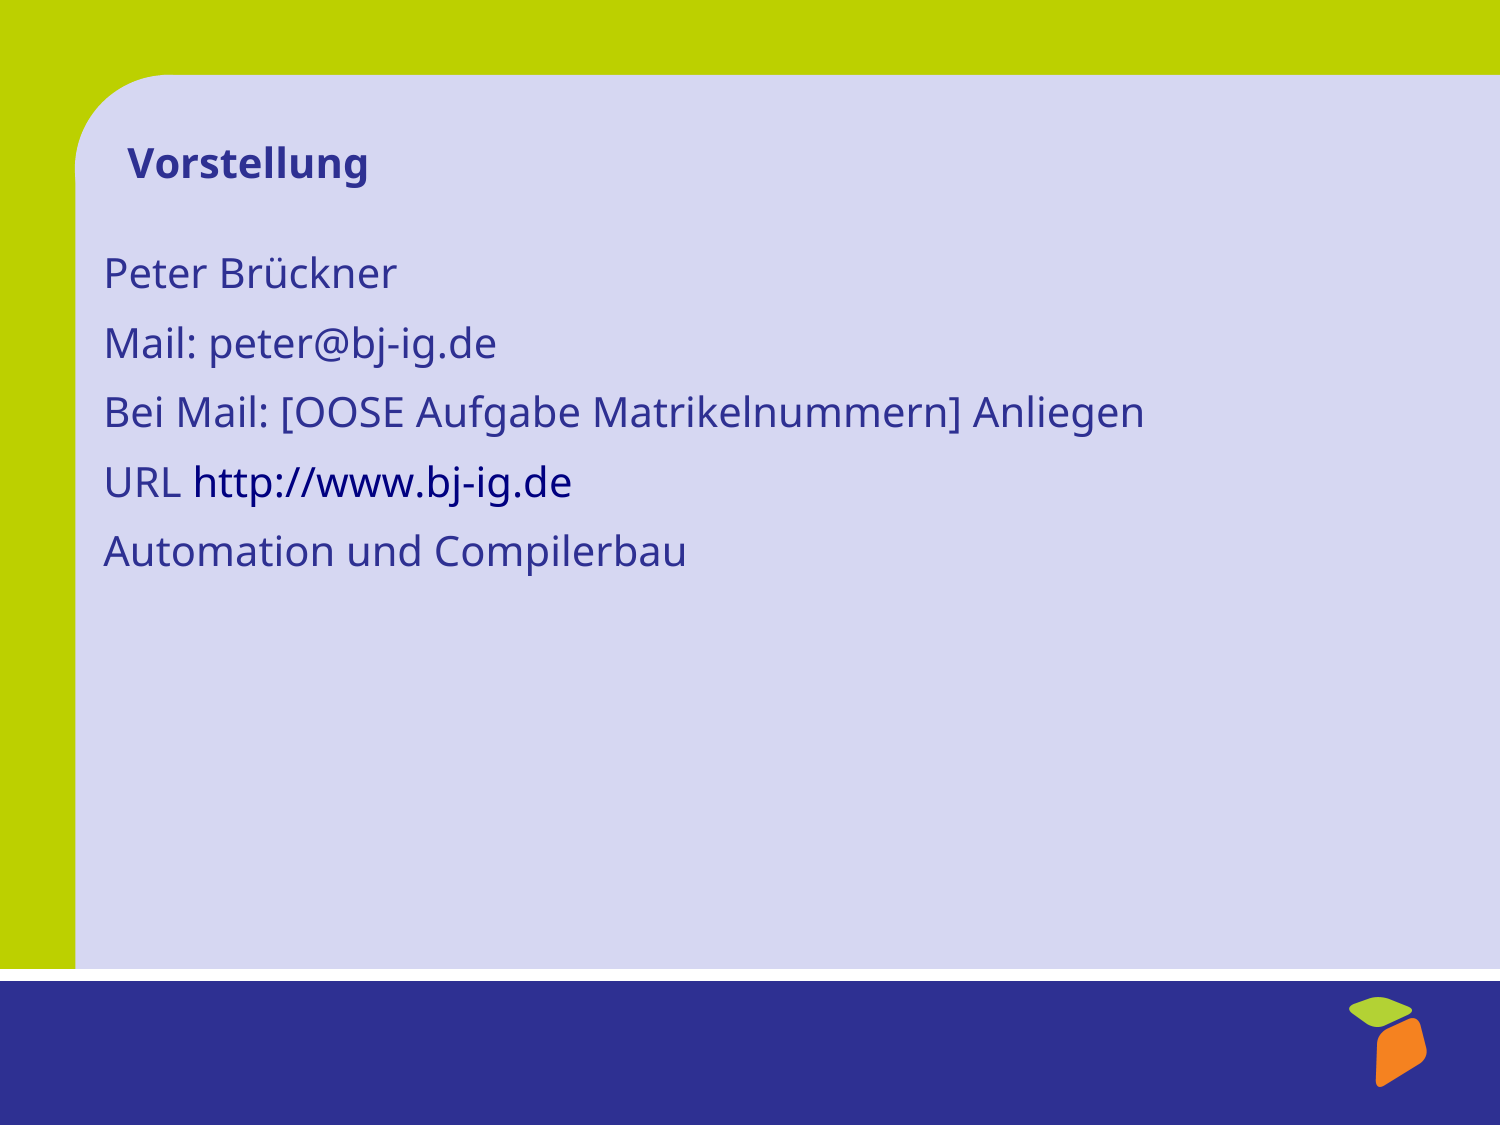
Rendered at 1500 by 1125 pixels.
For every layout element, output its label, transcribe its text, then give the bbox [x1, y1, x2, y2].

title Vorstellung [112, 112, 1388, 213]
picture [0, 981, 1500, 1125]
list Peter Brückner Mail: peter@bj-ig.de Bei Mail: [OOSE Aufgabe Matrikelnummern] Anliegen URL http://www.bj-ig.de Automation und Compilerbau [88, 236, 1477, 902]
